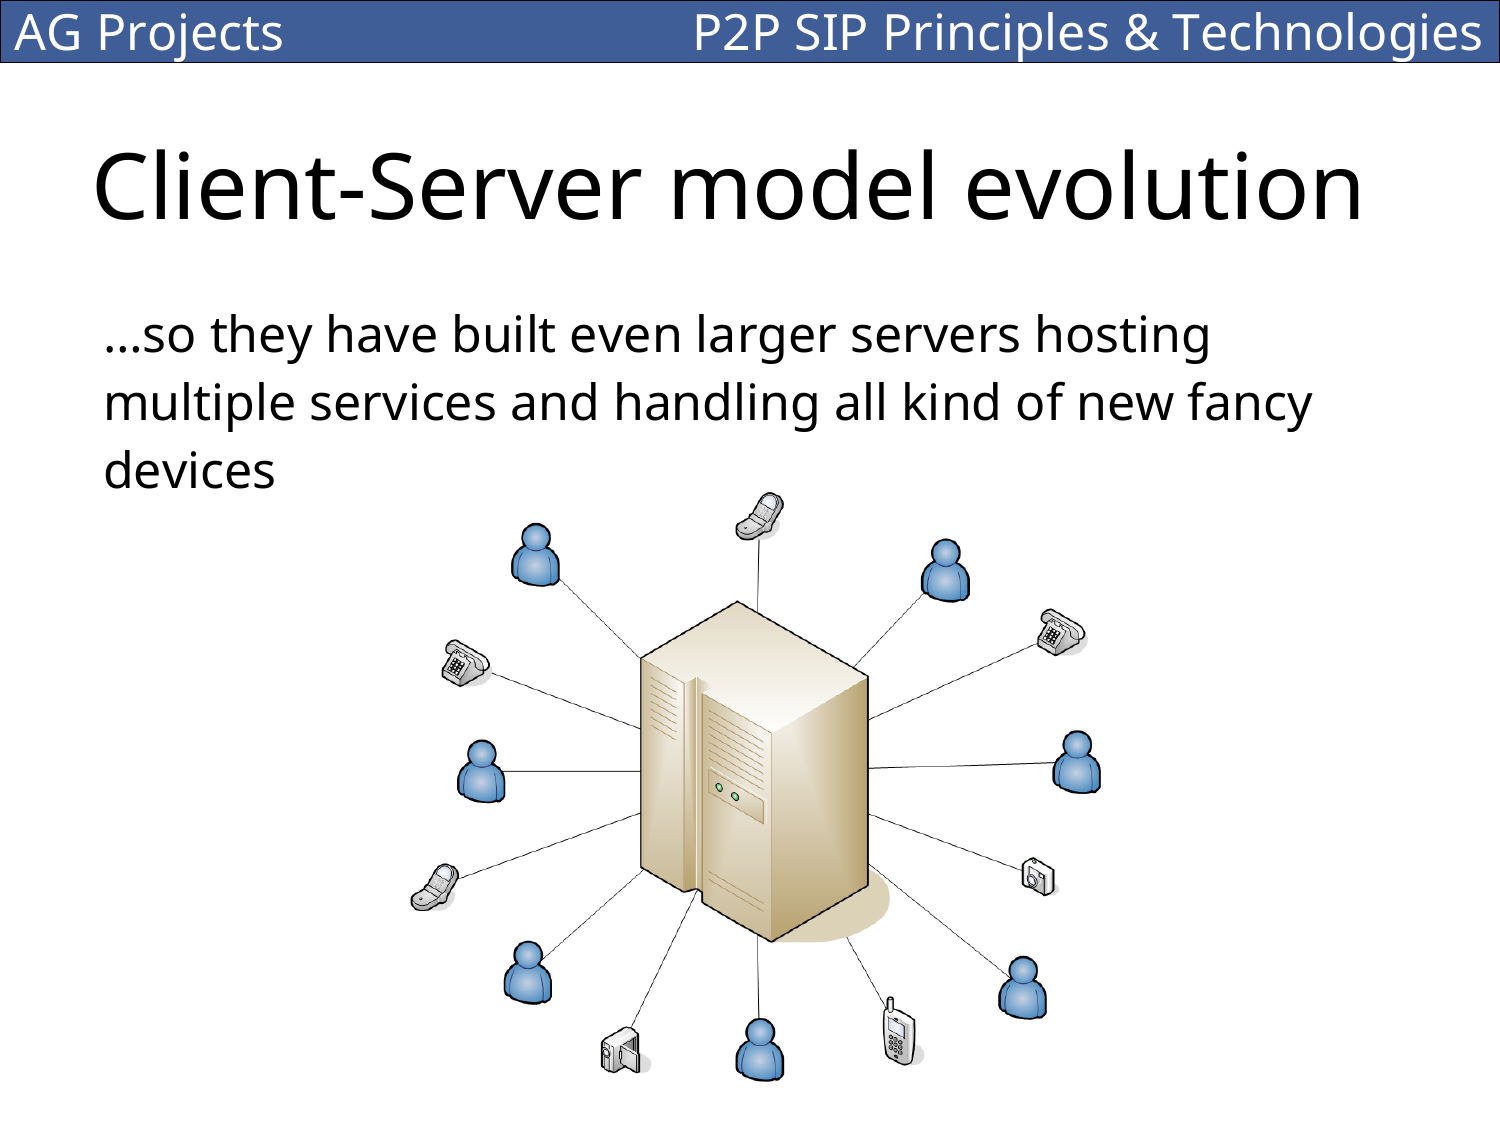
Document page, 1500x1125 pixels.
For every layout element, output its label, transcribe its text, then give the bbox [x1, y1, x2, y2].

picture [410, 491, 1101, 1083]
text_box Client-Server model evolution [76, 113, 1447, 244]
text_box …so they have built even larger servers hosting multiple services and handling all kind of new fancy devices [88, 290, 1400, 512]
